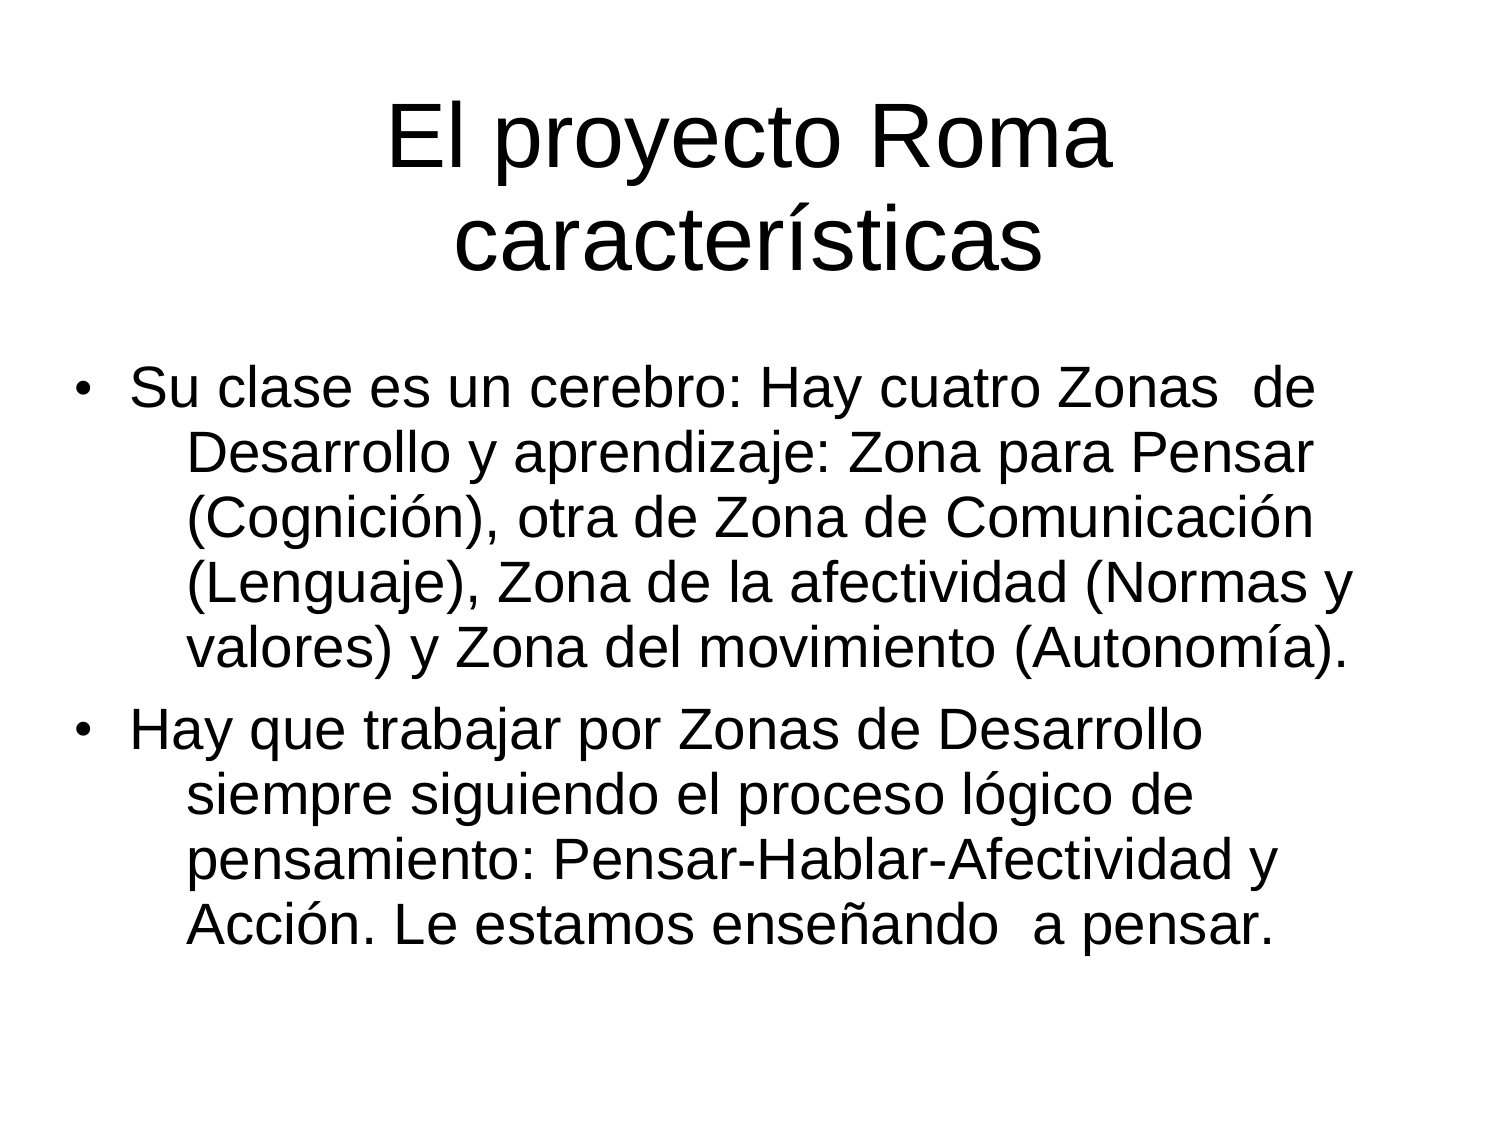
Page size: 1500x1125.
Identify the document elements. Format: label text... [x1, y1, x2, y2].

title El proyecto Roma características [75, 75, 1426, 301]
list Su clase es un cerebro: Hay cuatro Zonas de Desarrollo y aprendizaje: Zona para Pensar (Cognición), otra de Zona de Comunicación (Lenguaje), Zona de la afectividad (Normas y valores) y Zona del movimiento (Autonomía). Hay que trabajar por Zonas de Desarrollo siempre siguiendo el proceso lógico de pensamiento: Pensar-Hablar-Afectividad y Acción. Le estamos enseñando a pensar. [59, 265, 1410, 965]
